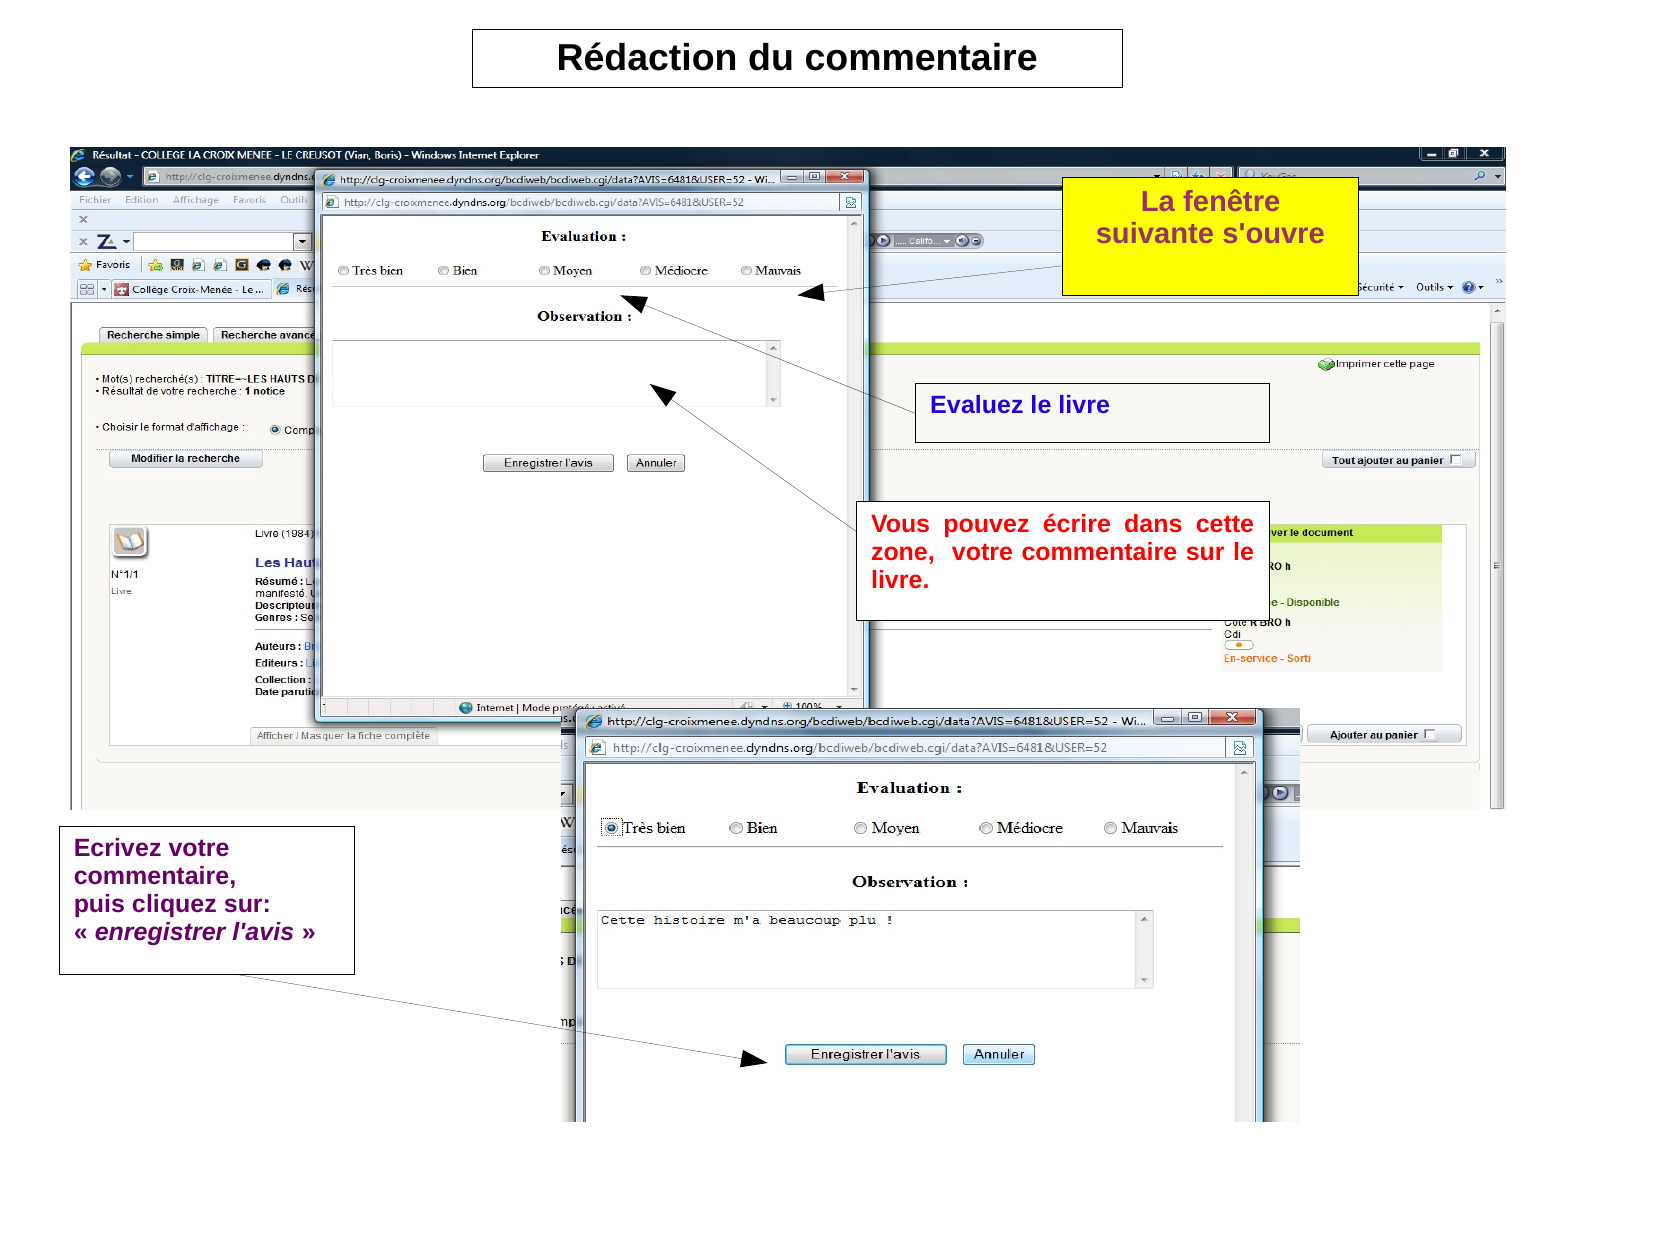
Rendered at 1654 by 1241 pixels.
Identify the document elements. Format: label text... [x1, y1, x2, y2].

picture [70, 147, 1506, 1123]
text_box Evaluez le livre [915, 383, 1270, 443]
text_box Ecrivez votre commentaire, puis cliquez sur: « enregistrer l'avis » [59, 826, 355, 975]
text_box Rédaction du commentaire [472, 29, 1123, 88]
text_box La fenêtre suivante s'ouvre [1062, 177, 1359, 296]
text_box Vous pouvez écrire dans cette zone, votre commentaire sur le livre. [856, 501, 1270, 621]
